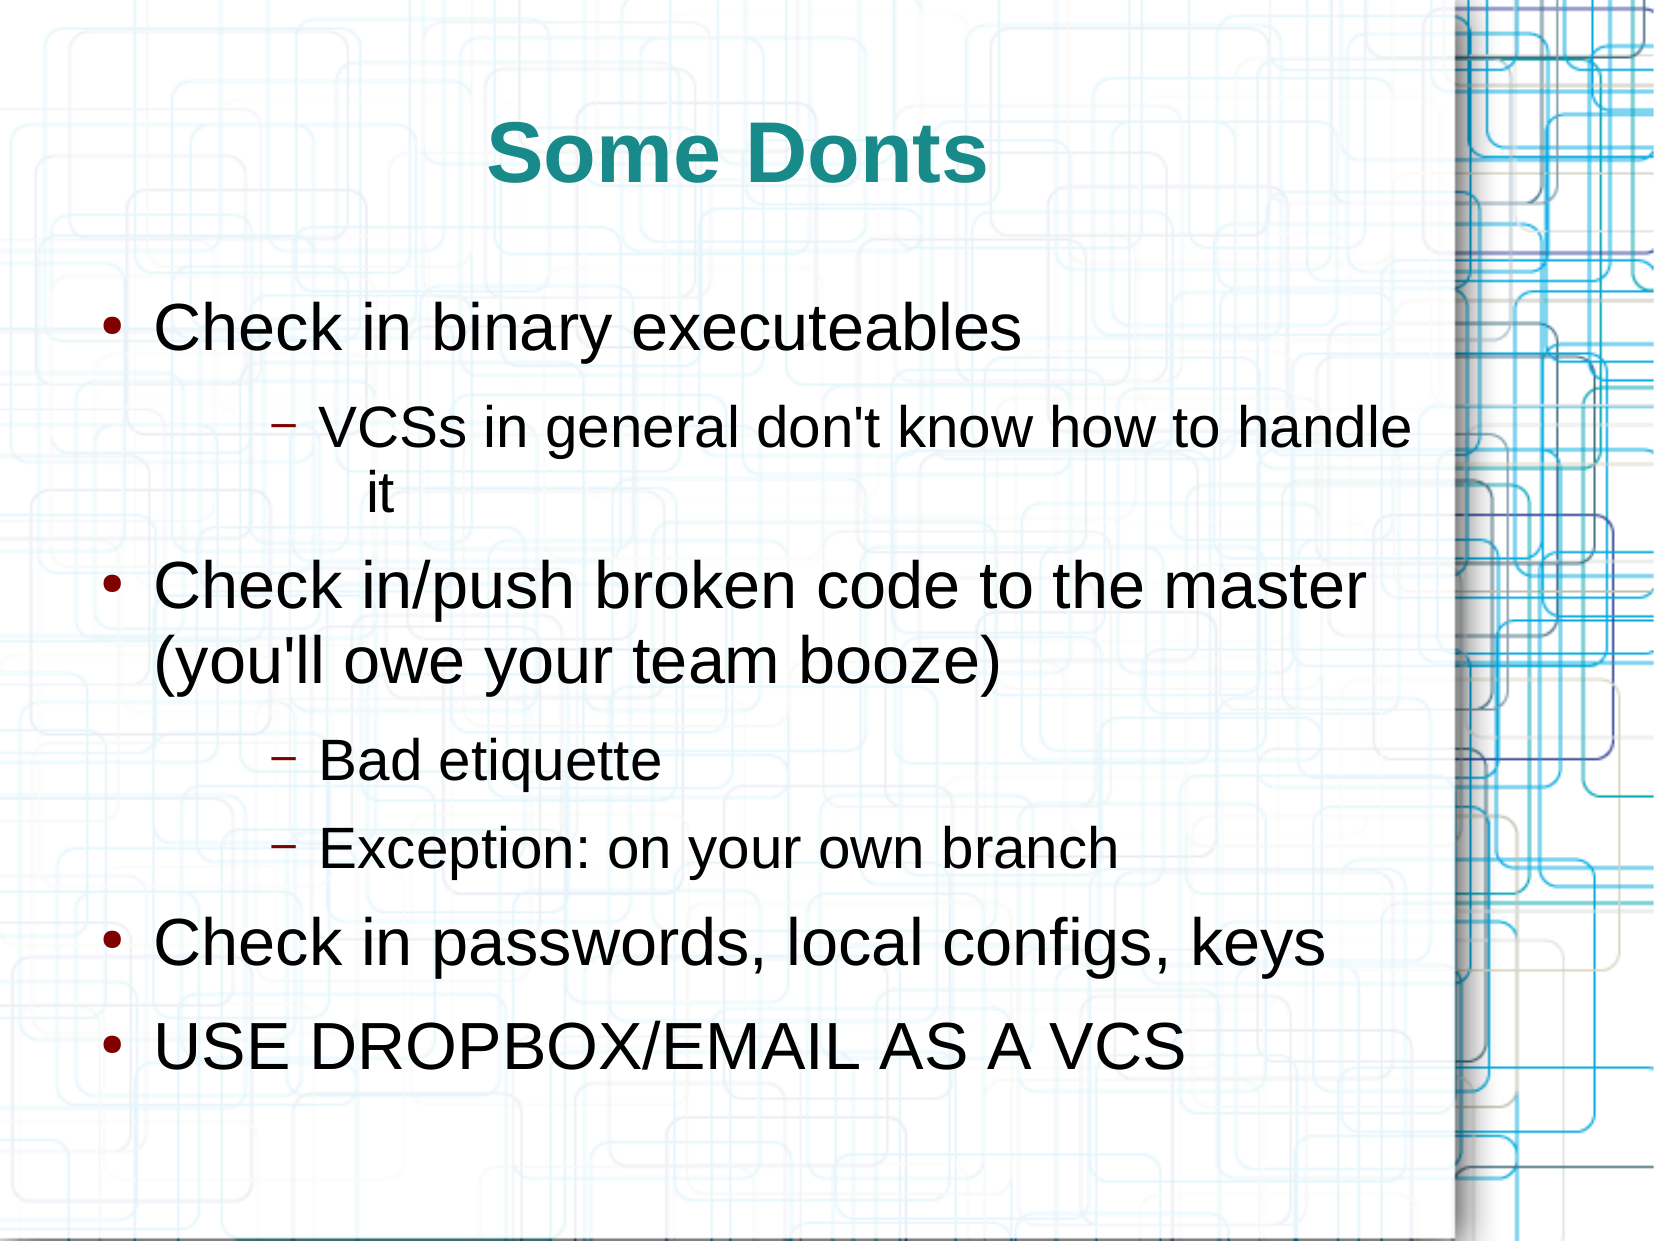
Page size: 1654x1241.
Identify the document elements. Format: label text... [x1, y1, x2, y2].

list Check in binary executeables VCSs in general don't know how to handle it Check in/push broken code to the master (you'll owe your team booze) Bad etiquette Exception: on your own branch Check in passwords, local configs, keys USE DROPBOX/EMAIL AS A VCS [82, 290, 1418, 1010]
title Some Donts [59, 49, 1418, 257]
picture [0, 0, 1654, 1241]
